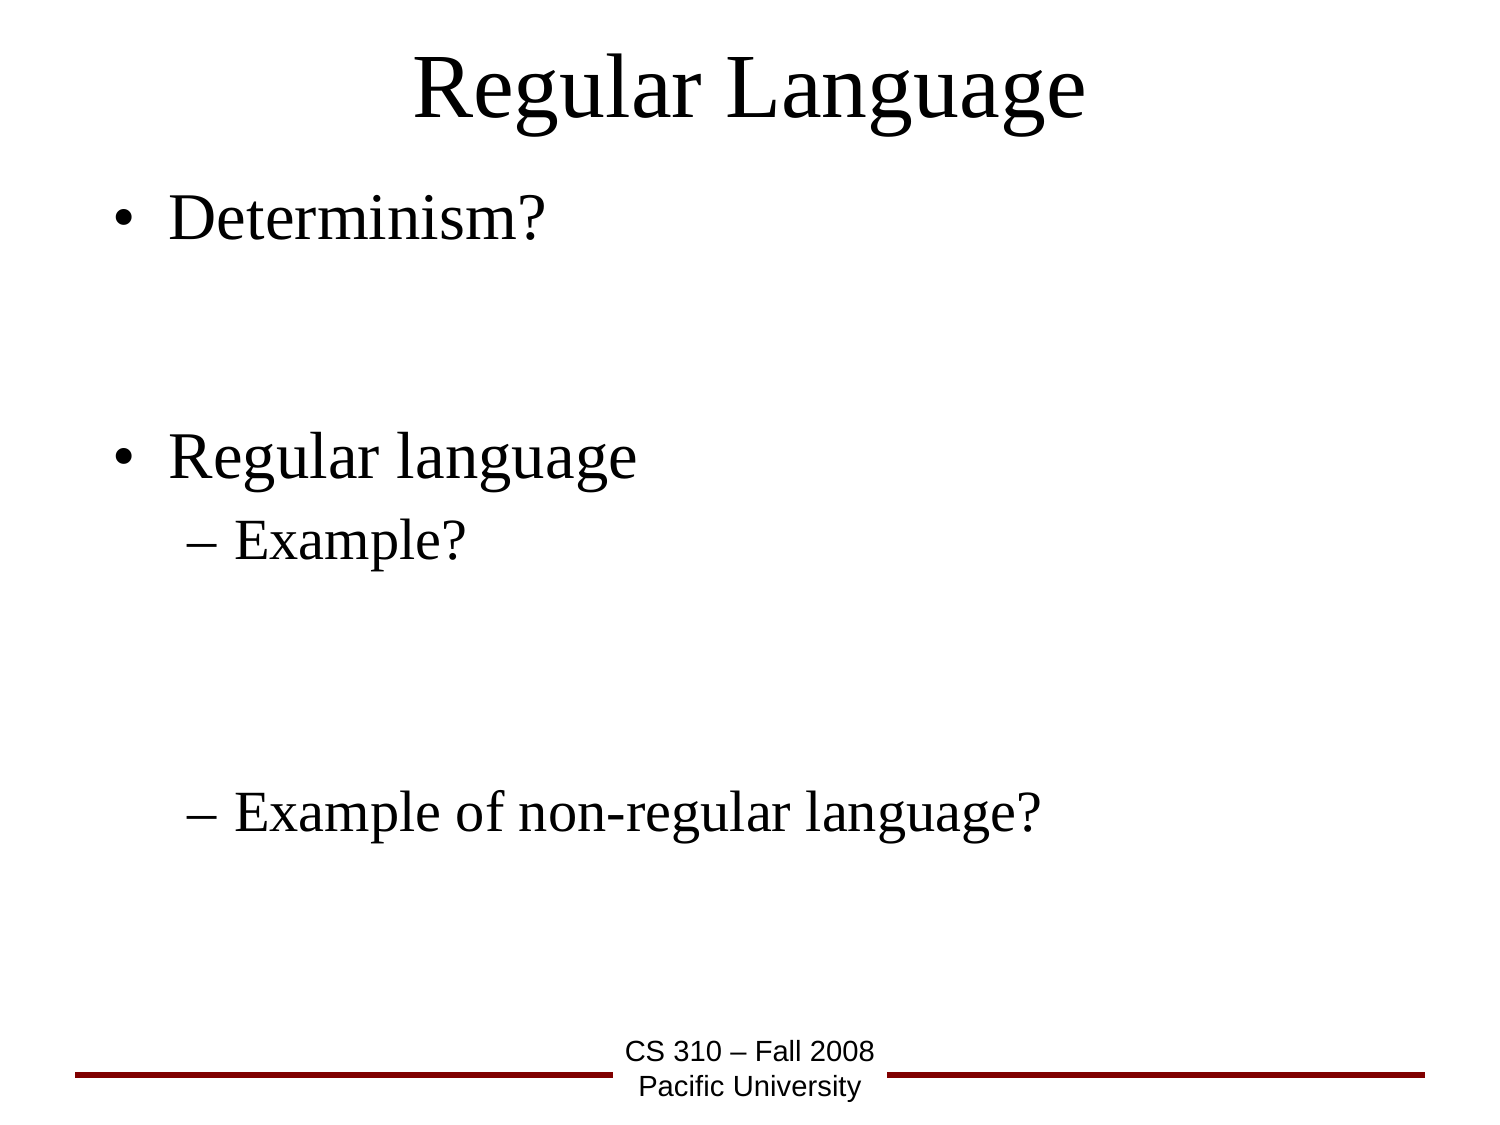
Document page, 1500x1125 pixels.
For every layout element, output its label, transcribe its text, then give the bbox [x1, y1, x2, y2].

title Regular Language [112, 35, 1388, 138]
list Determinism? Regular language Example? Example of non-regular language? [112, 179, 1388, 986]
